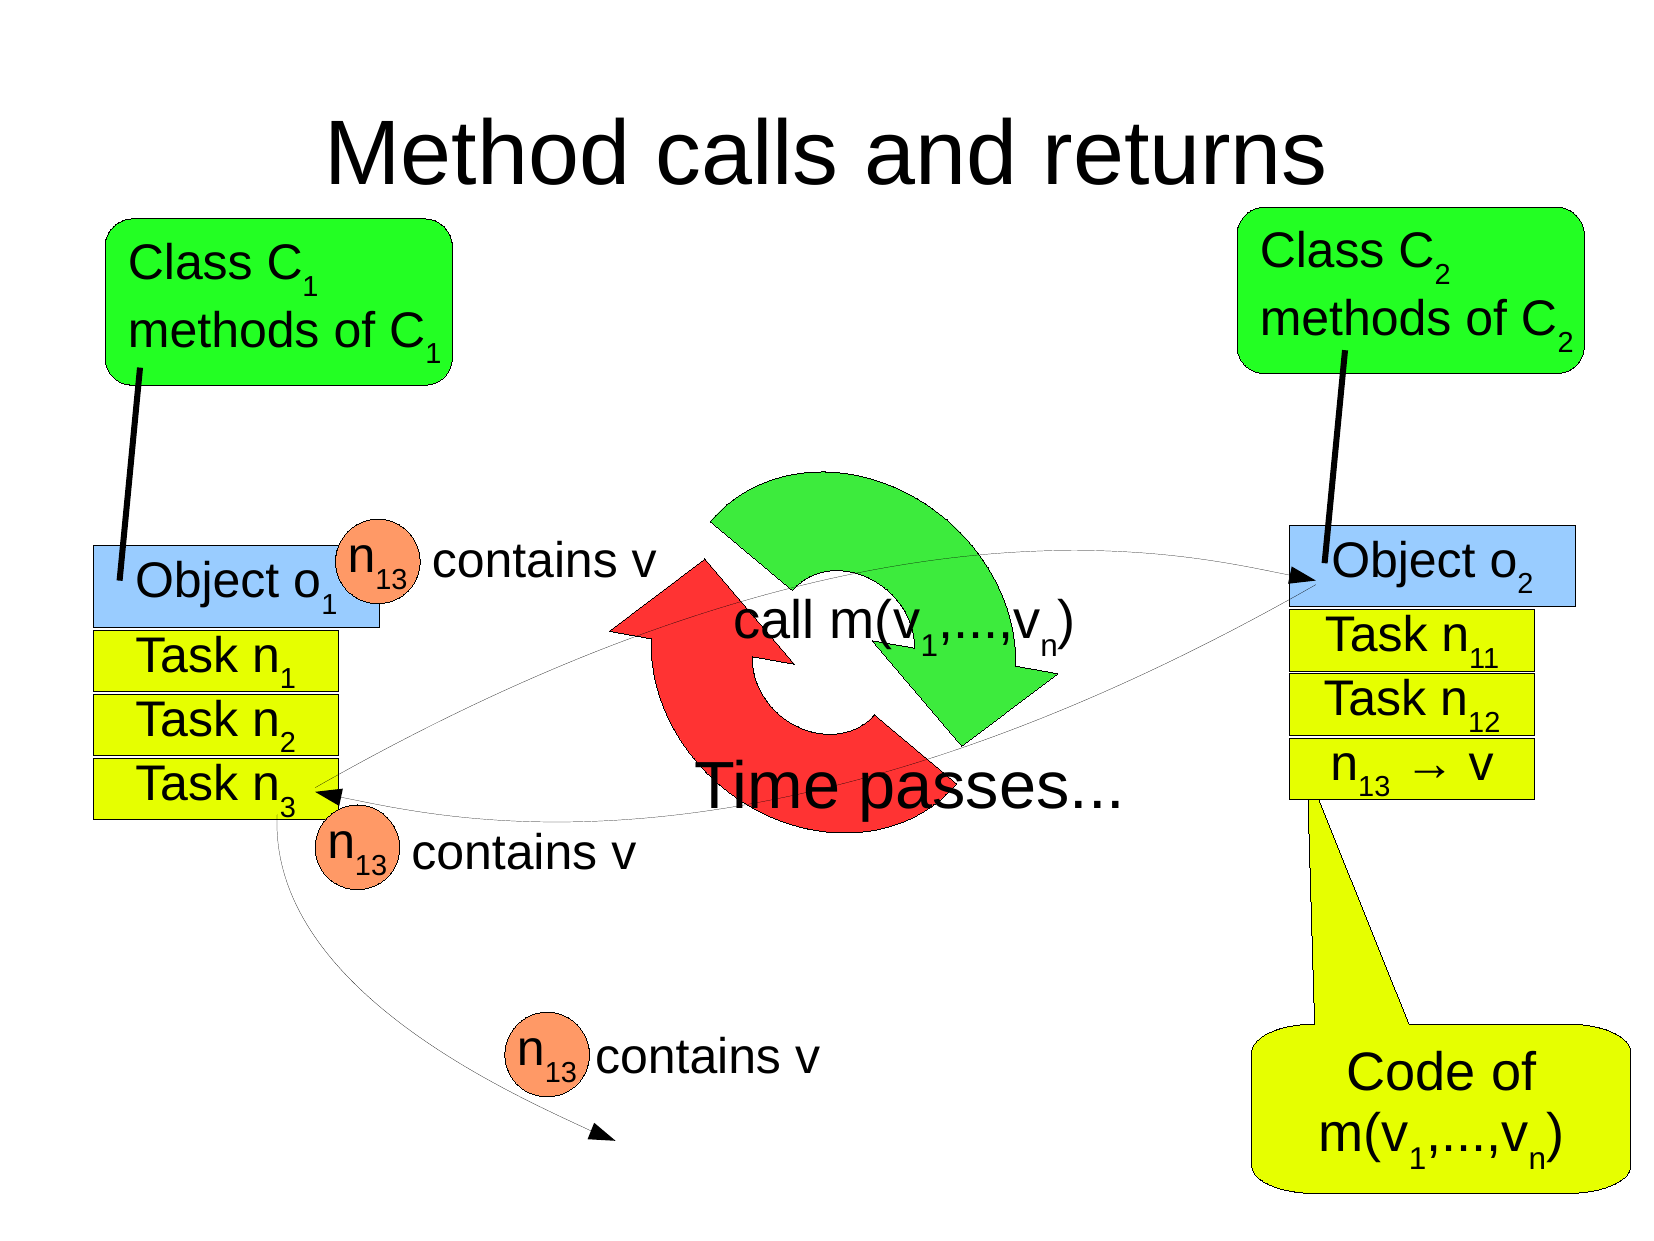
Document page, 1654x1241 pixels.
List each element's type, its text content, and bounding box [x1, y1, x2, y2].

text_box [858, 555, 997, 582]
text_box Code of m(v1,...,vn) [1251, 800, 1631, 1194]
text_box Object o2 [1289, 525, 1576, 607]
text_box Task n1 [93, 630, 339, 692]
text_box contains v [417, 525, 680, 596]
text_box n13 → v [1289, 738, 1535, 800]
text_box Task n2 [93, 694, 339, 756]
text_box n13 [315, 804, 396, 890]
text_box Time passes... [679, 741, 1159, 831]
text_box n13 [335, 519, 417, 604]
text_box Task n12 [1289, 673, 1535, 736]
text_box [710, 471, 979, 582]
title Method calls and returns [82, 49, 1571, 257]
text_box Class C1 methods of C1 [105, 218, 453, 386]
text_box Task n3 [93, 758, 339, 820]
text_box contains v [580, 1021, 844, 1092]
text_box [638, 609, 906, 741]
text_box [609, 558, 725, 636]
text_box n13 [504, 1012, 580, 1097]
text_box Task n11 [1289, 609, 1535, 672]
text_box contains v [396, 817, 660, 888]
text_box [898, 671, 1058, 741]
text_box Class C2 methods of C2 [1237, 207, 1585, 374]
text_box call m(v1,...,vn) [718, 582, 1095, 671]
text_box Object o1 [93, 545, 380, 628]
